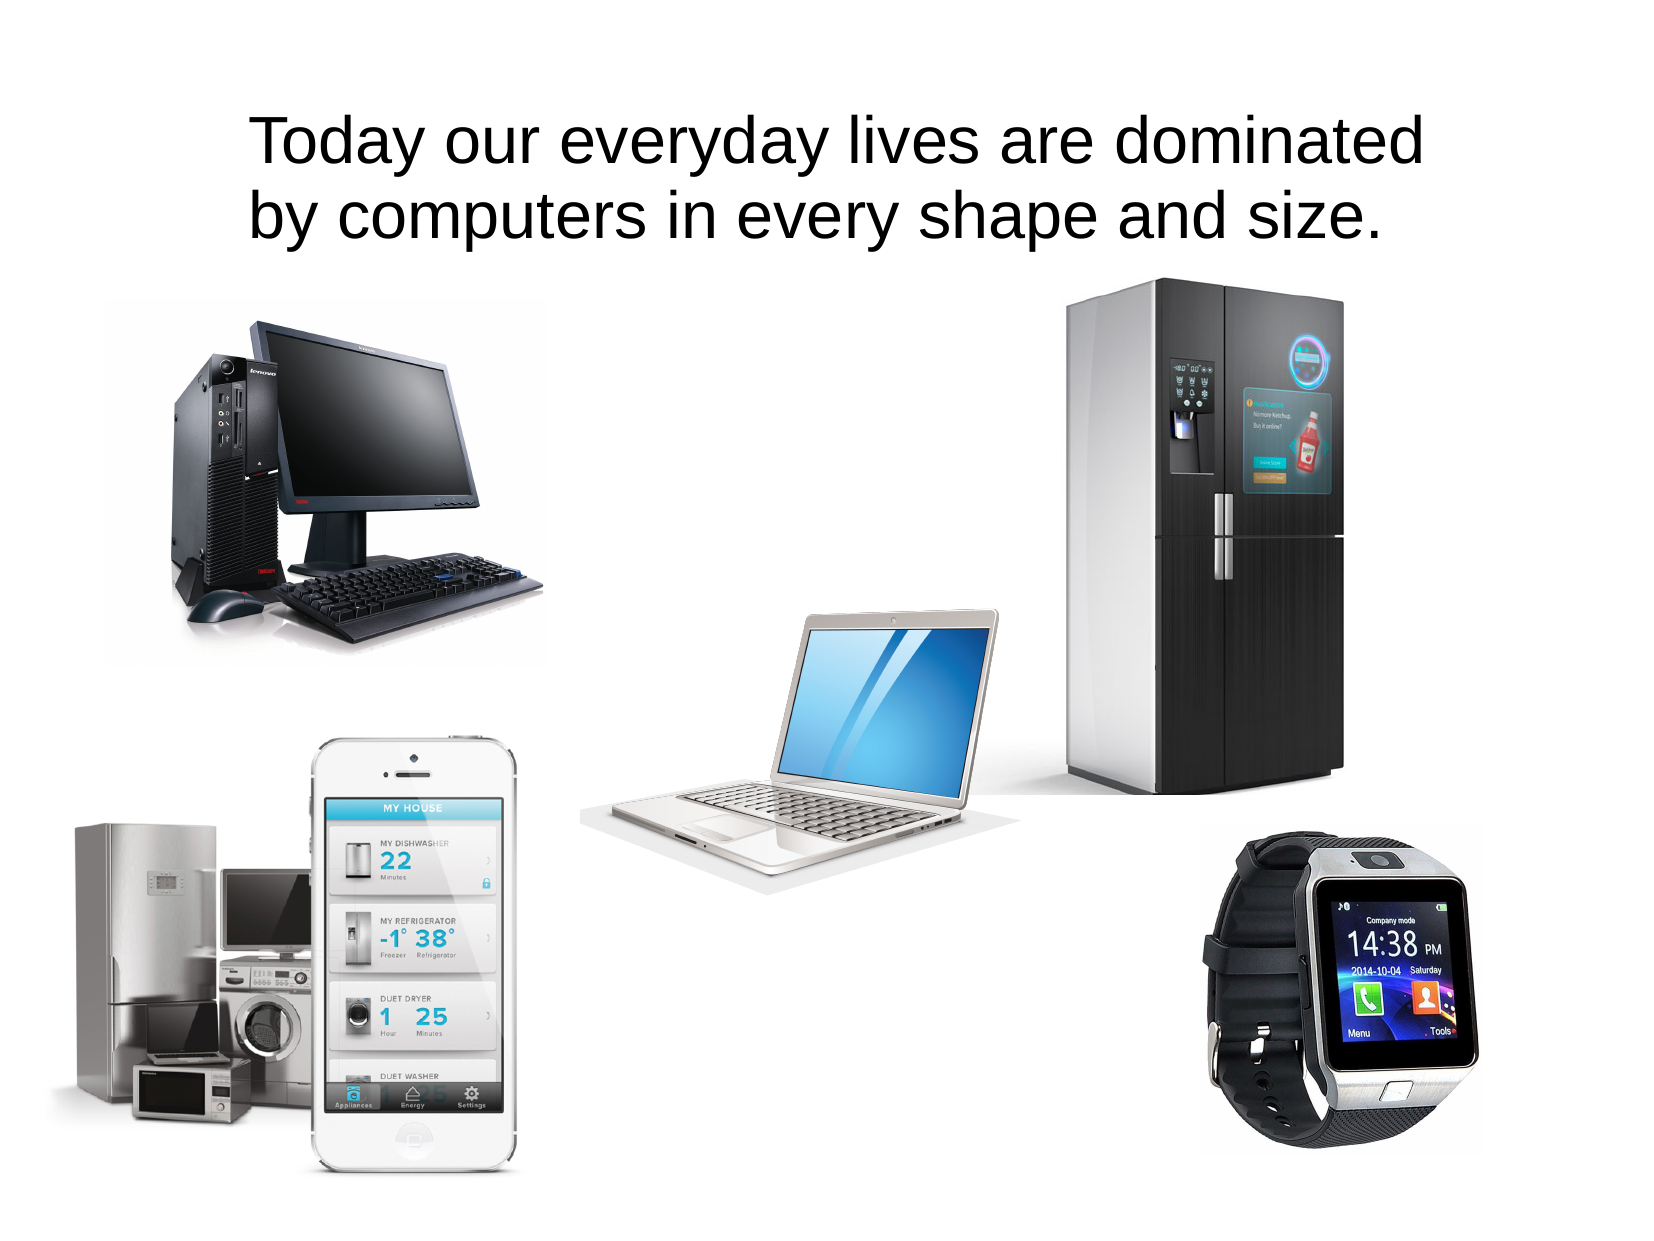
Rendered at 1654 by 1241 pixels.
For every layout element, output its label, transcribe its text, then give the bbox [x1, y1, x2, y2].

picture [45, 704, 556, 1216]
picture [570, 260, 1646, 905]
picture [105, 299, 548, 667]
subtitle Today our everyday lives are dominated by computers in every shape and size. [248, 55, 1471, 301]
picture [1200, 824, 1482, 1156]
